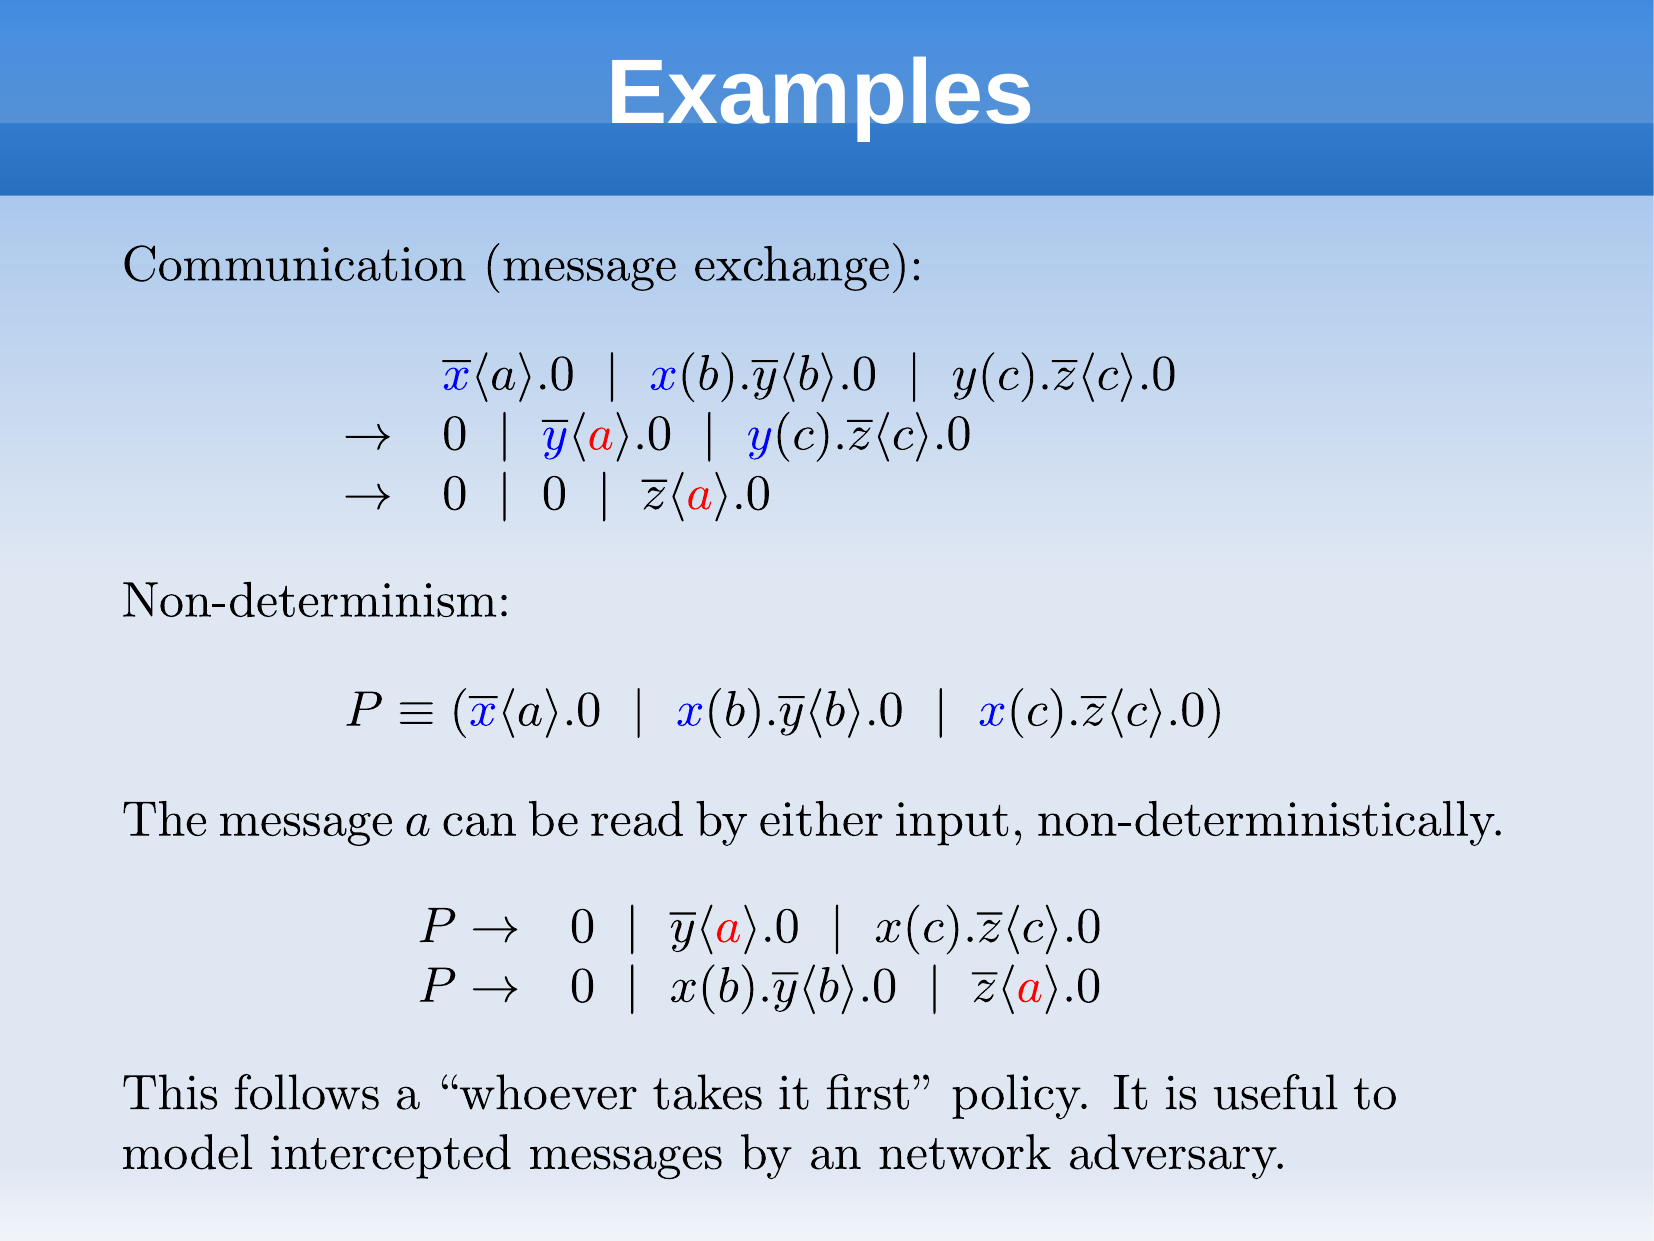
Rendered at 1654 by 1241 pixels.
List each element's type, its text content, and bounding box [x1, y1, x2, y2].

picture [0, 0, 1654, 1241]
text_box [121, 243, 1506, 1180]
title Examples [76, 0, 1565, 188]
